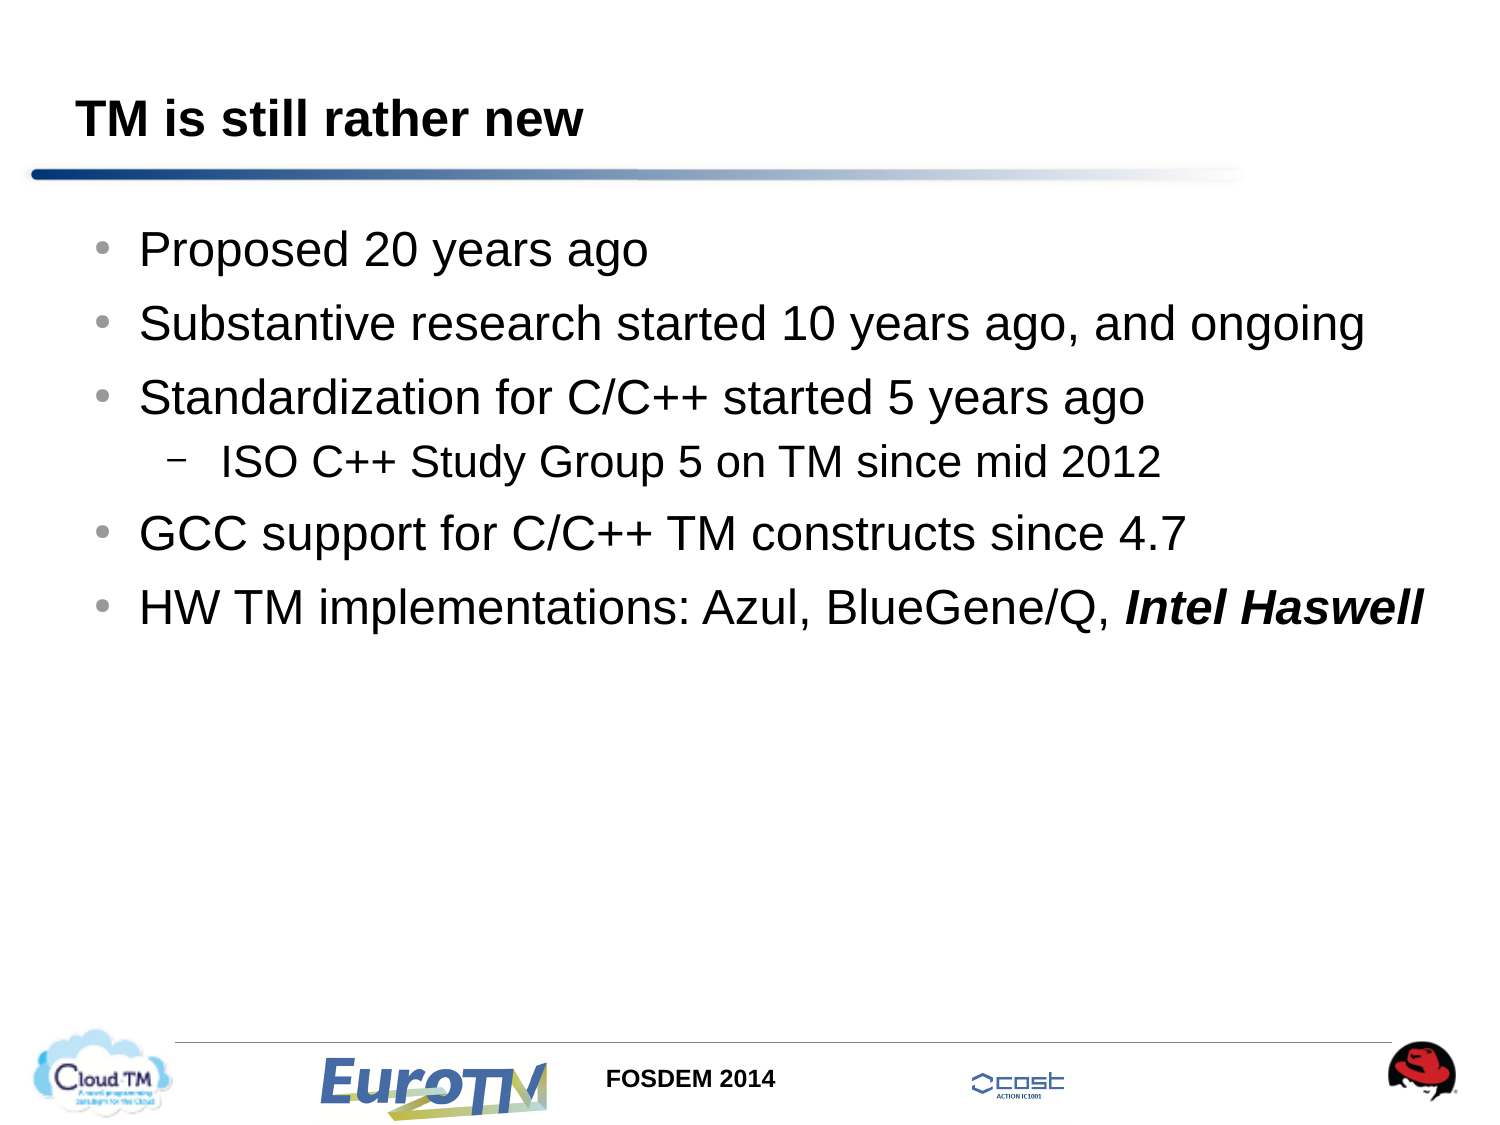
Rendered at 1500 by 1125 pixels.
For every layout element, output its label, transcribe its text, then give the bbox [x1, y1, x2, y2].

picture [16, 160, 75, 189]
picture [29, 1025, 175, 1120]
list Proposed 20 years ago Substantive research started 10 years ago, and ongoing Standardization for C/C++ started 5 years ago ISO C++ Study Group 5 on TM since mid 2012 GCC support for C/C++ TM constructs since 4.7 HW TM implementations: Azul, BlueGene/Q, Intel Haswell [78, 222, 1429, 942]
picture [1387, 1039, 1463, 1110]
title TM is still rather new [75, 34, 1425, 205]
picture [315, 1053, 555, 1125]
